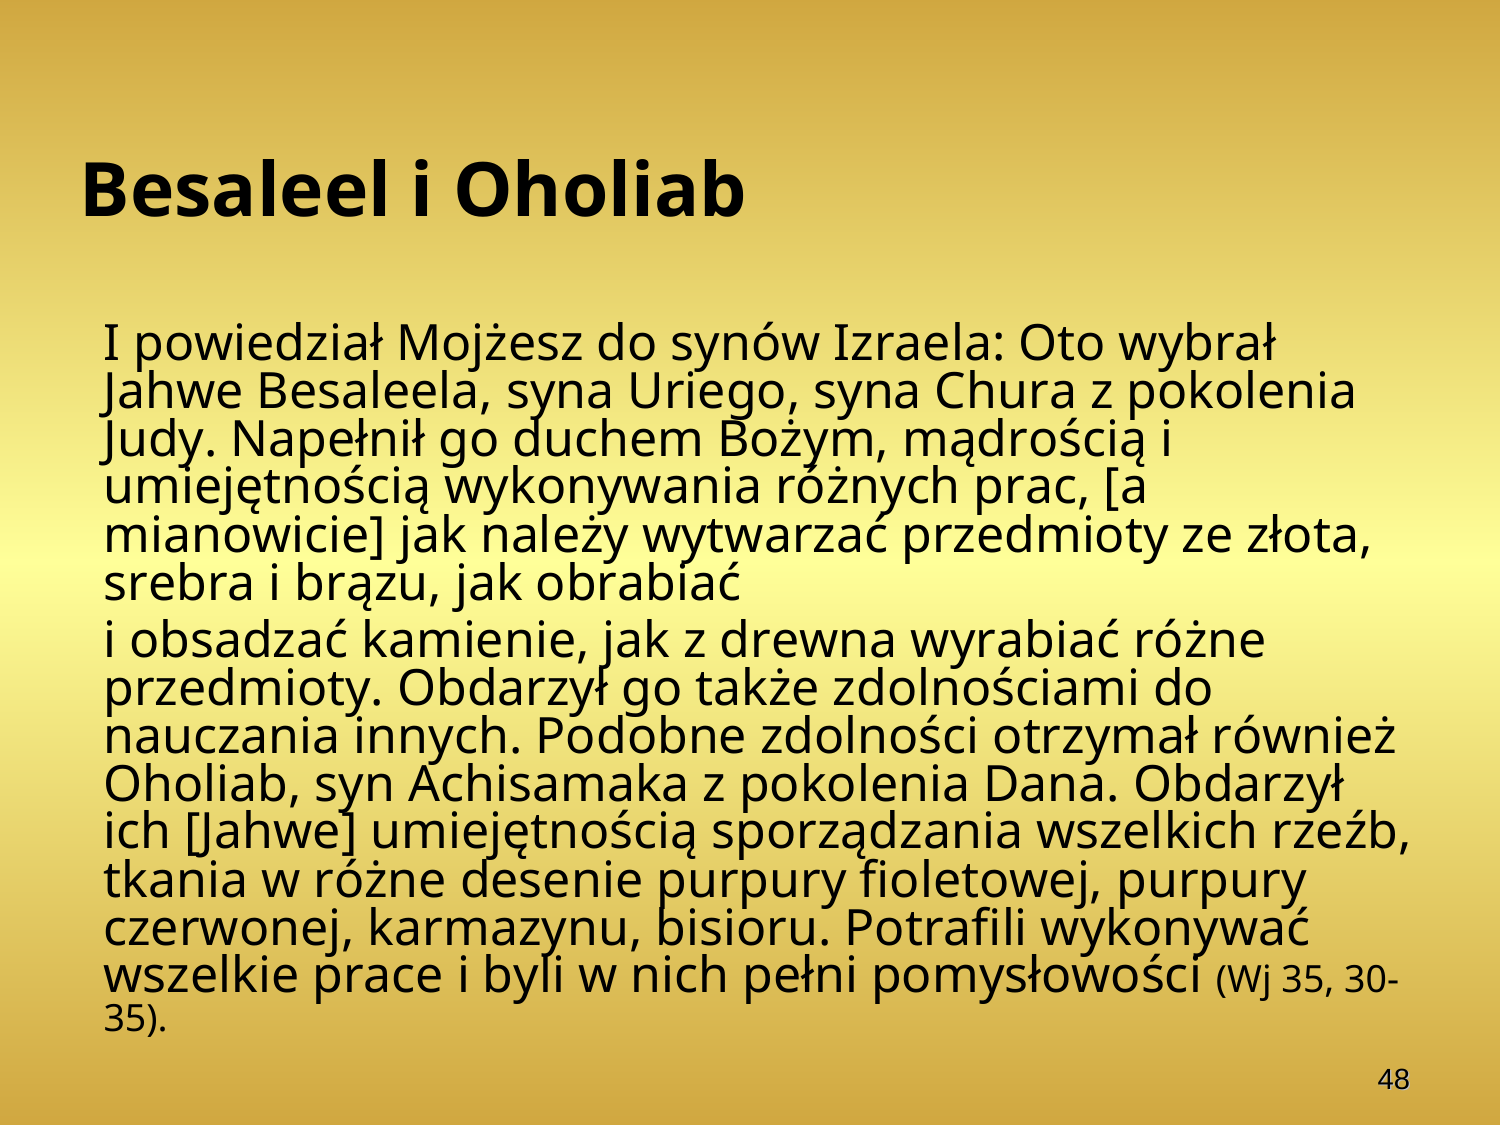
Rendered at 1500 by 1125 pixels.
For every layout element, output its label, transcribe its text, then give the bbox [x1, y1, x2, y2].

title Besaleel i Oholiab [64, 66, 1415, 294]
list I powiedział Mojżesz do synów Izraela: Oto wybrał Jahwe Besaleela, syna Uriego, syna Chura z pokolenia Judy. Napełnił go duchem Bożym, mądrością i umiejętnością wykonywania różnych prac, [a mianowicie] jak należy wytwarzać przedmioty ze złota, srebra i brązu, jak obrabiać i obsadzać kamienie, jak z drewna wyrabiać różne przedmioty. Obdarzył go także zdolnościami do nauczania innych. Podobne zdolności otrzymał również Oholiab, syn Achisamaka z pokolenia Dana. Obdarzył ich [Jahwe] umiejętnością sporządzania wszelkich rzeźb, tkania w różne desenie purpury fioletowej, purpury czerwonej, karmazynu, bisioru. Potrafili wykonywać wszelkie prace i byli w nich pełni pomysłowości (Wj 35, 30-35). [88, 314, 1439, 1008]
text_box <numer> [1074, 1024, 1426, 1103]
